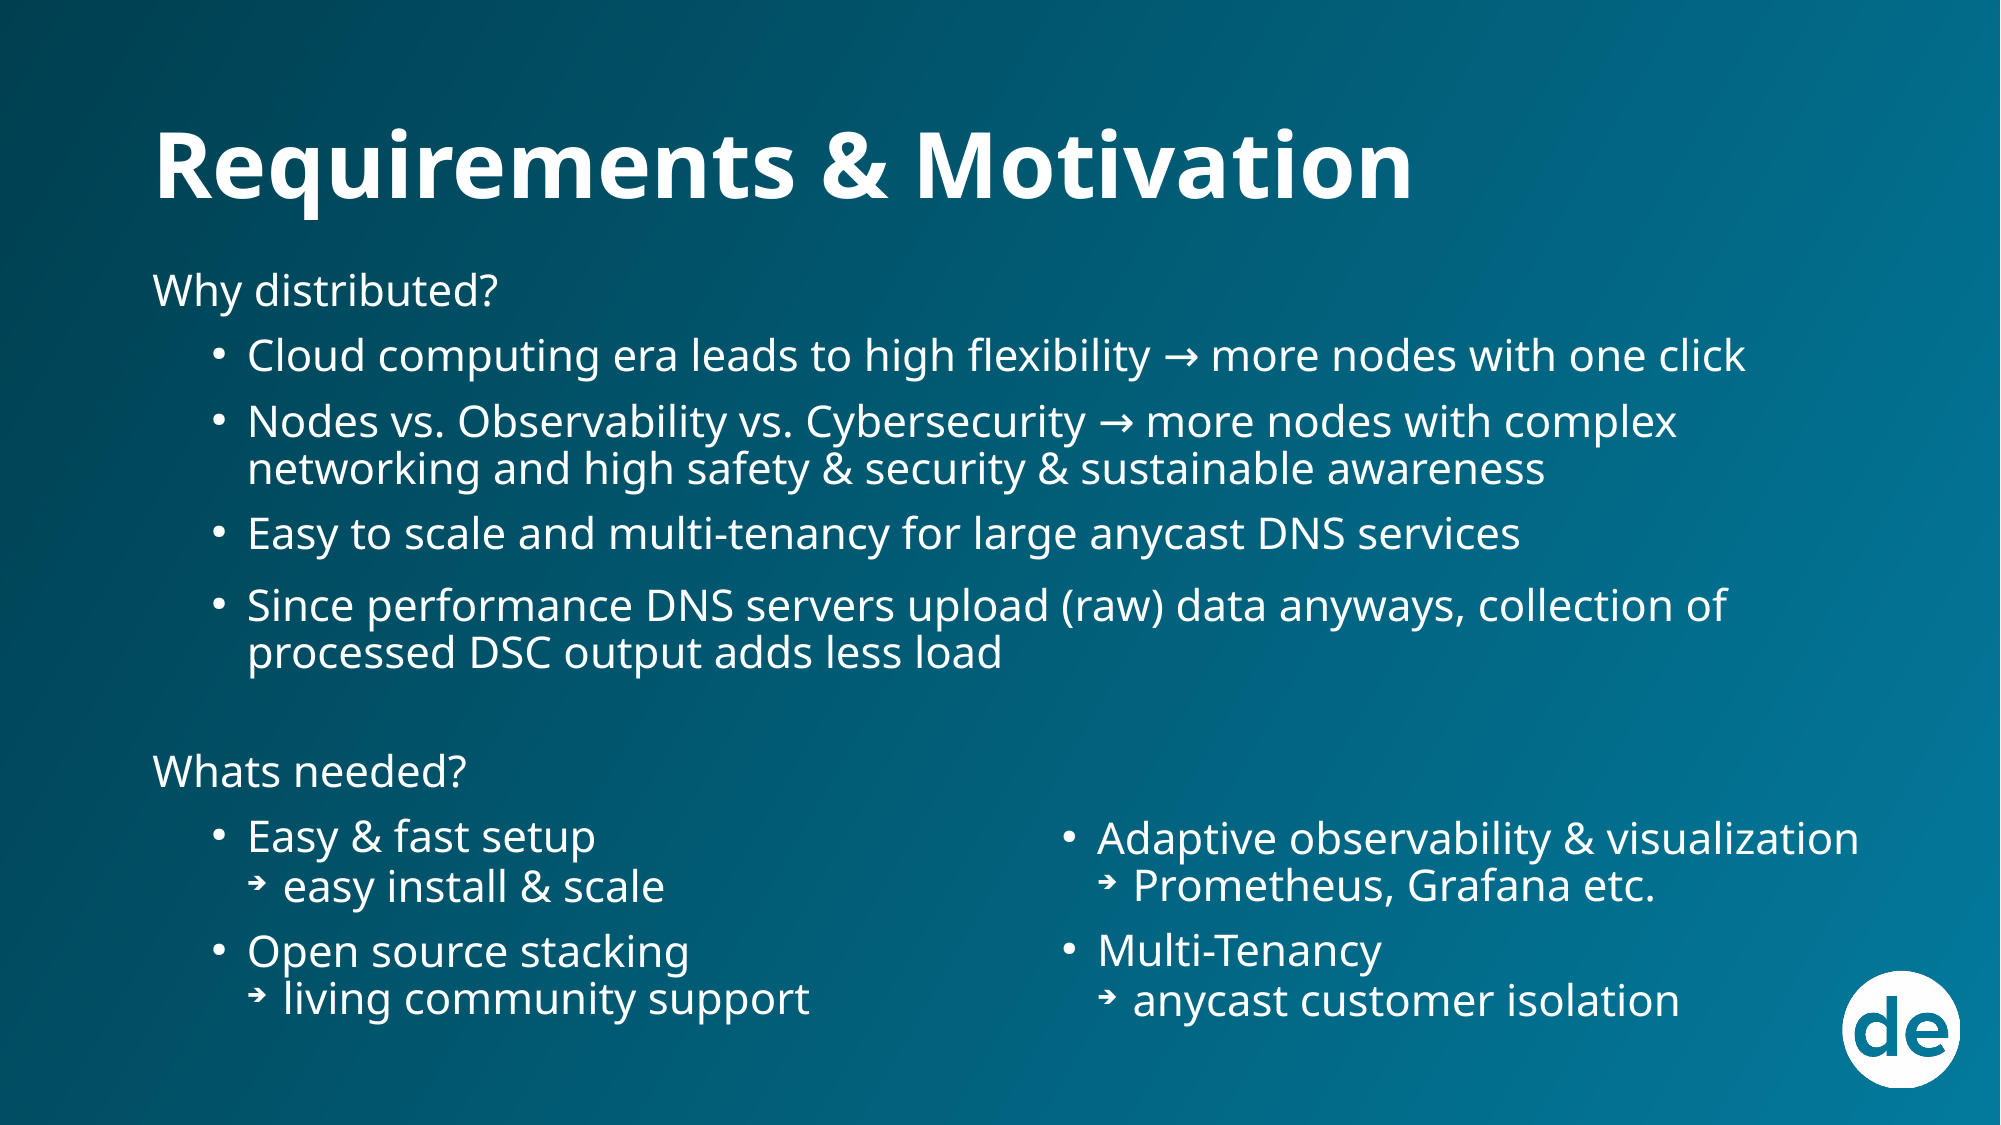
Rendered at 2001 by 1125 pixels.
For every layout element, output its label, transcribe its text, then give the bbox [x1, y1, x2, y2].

list Why distributed? Cloud computing era leads to high flexibility → more nodes with one click Nodes vs. Observability vs. Cybersecurity → more nodes with complex networking and high safety & security & sustainable awareness Easy to scale and multi-tenancy for large anycast DNS services Since performance DNS servers upload (raw) data anyways, collection of processed DSC output adds less load Whats needed? Easy & fast setup easy install & scale Open source stacking living community support [137, 261, 1863, 1125]
list Adaptive observability & visualization Prometheus, Grafana etc. Multi-Tenancy anycast customer isolation [987, 738, 1933, 1125]
title Requirements & Motivation [137, 59, 1863, 261]
